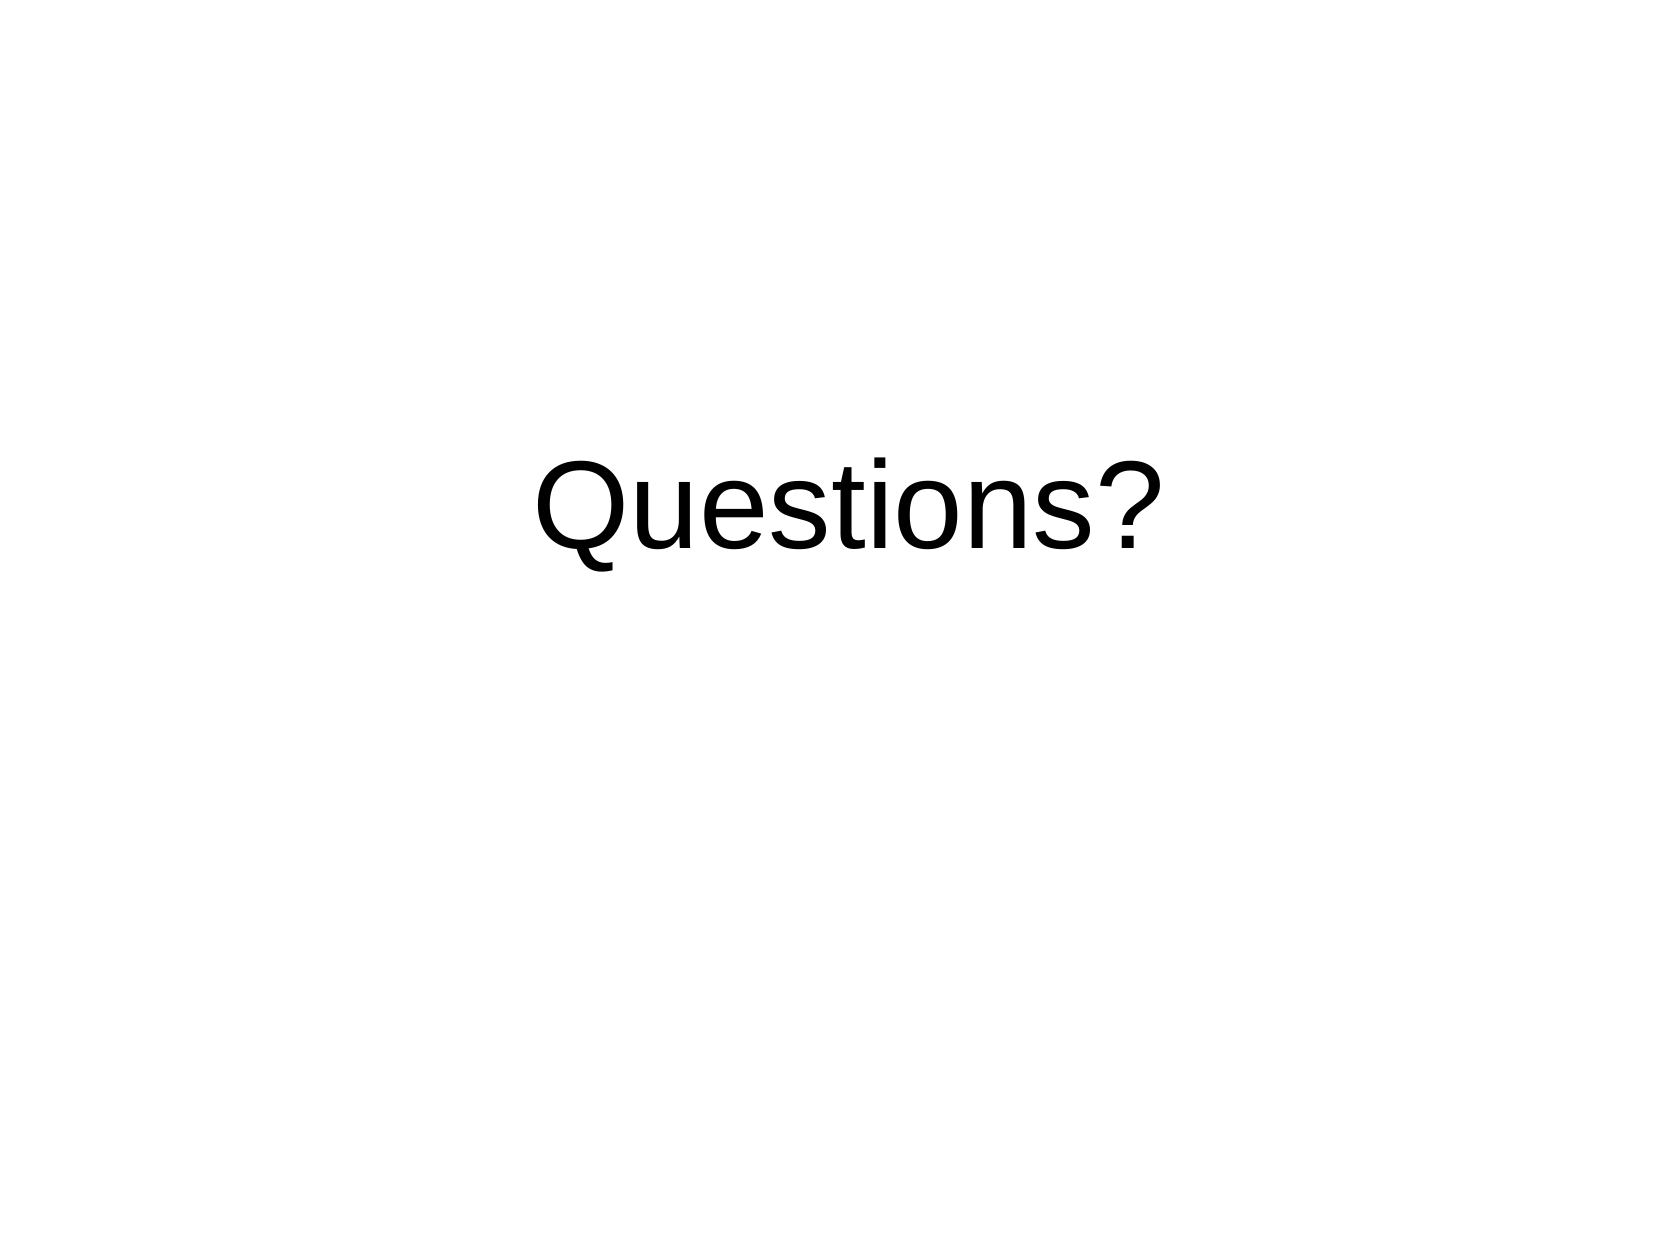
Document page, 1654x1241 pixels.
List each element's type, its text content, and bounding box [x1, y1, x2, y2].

subtitle Questions? [82, 81, 1571, 1219]
